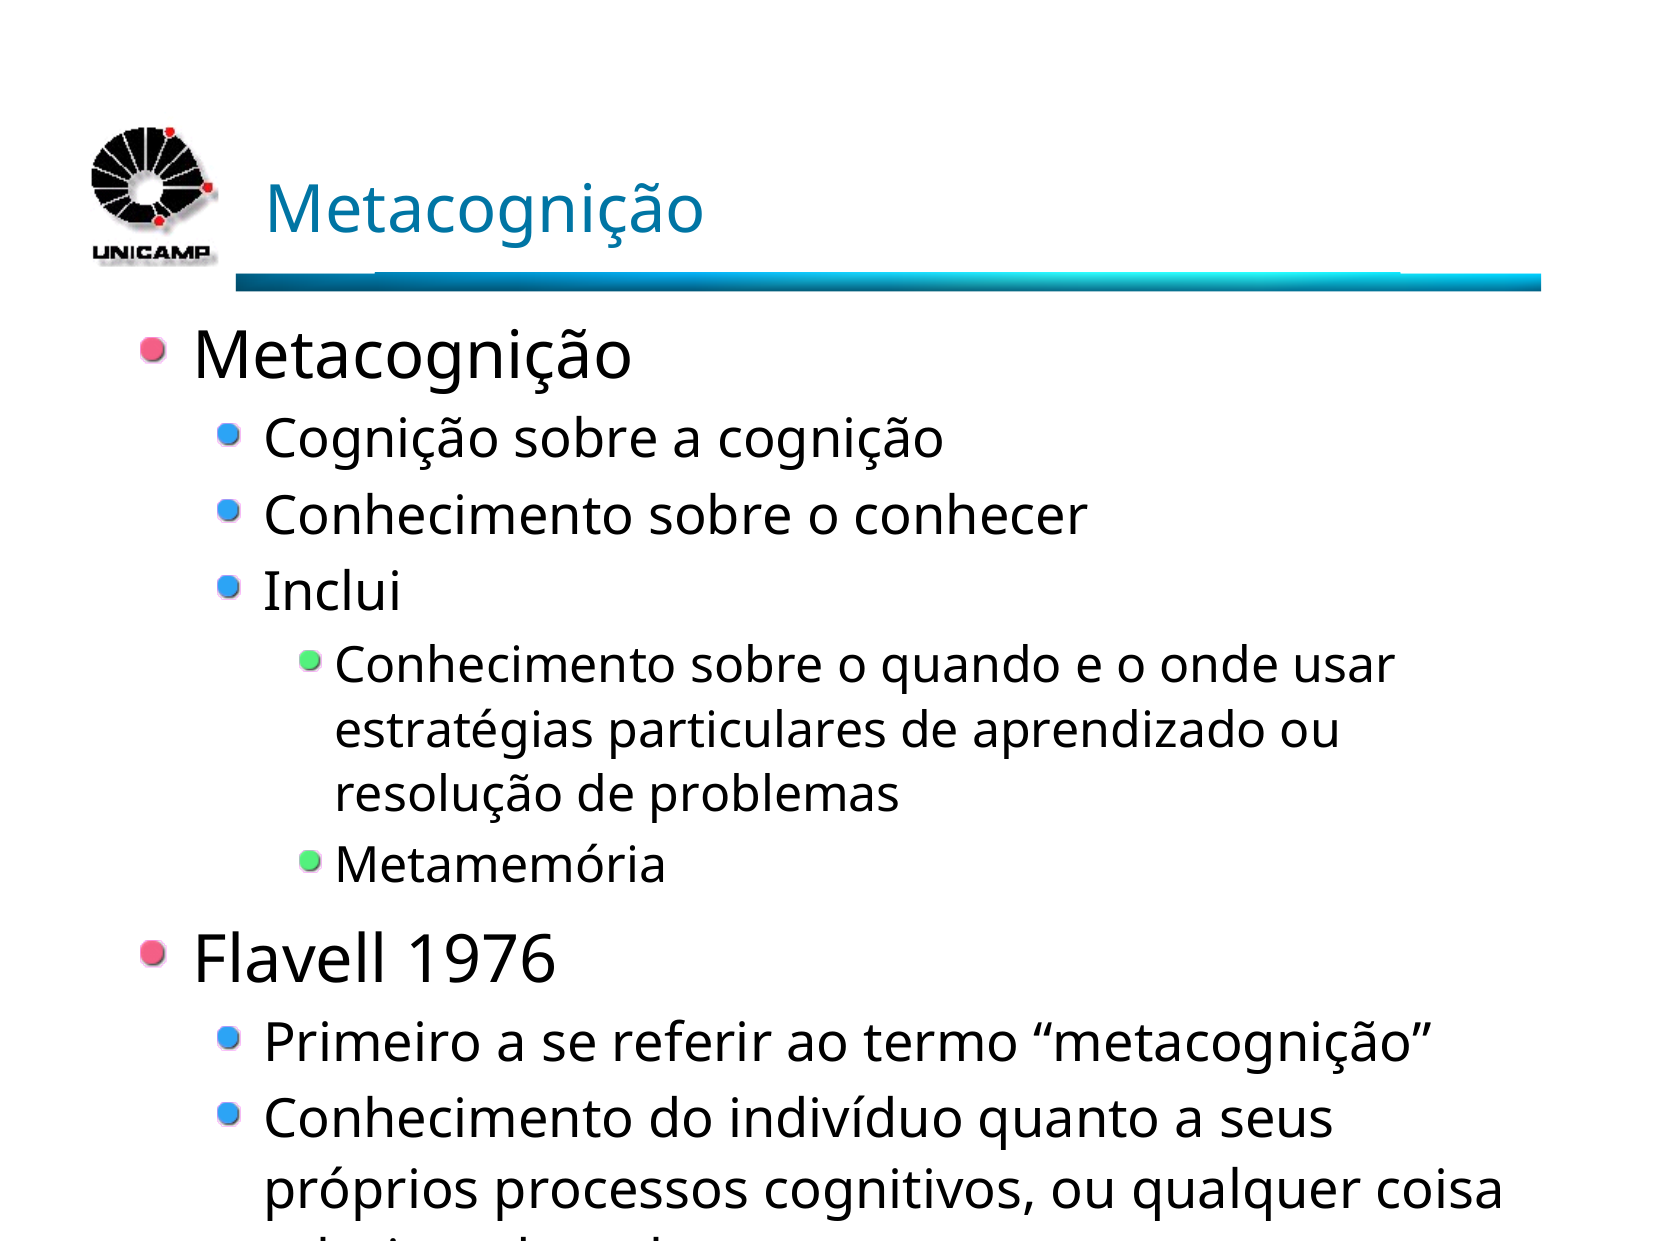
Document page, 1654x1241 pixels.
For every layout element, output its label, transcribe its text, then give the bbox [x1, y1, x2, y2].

title Metacognição [264, 57, 1534, 250]
picture [125, 272, 1654, 295]
list Metacognição Cognição sobre a cognição Conhecimento sobre o conhecer Inclui Conhecimento sobre o quando e o onde usar estratégias particulares de aprendizado ou resolução de problemas Metamemória Flavell 1976 Primeiro a se referir ao termo “metacognição” Conhecimento do indivíduo quanto a seus próprios processos cognitivos, ou qualquer coisa relacionada a ele [121, 309, 1534, 1191]
